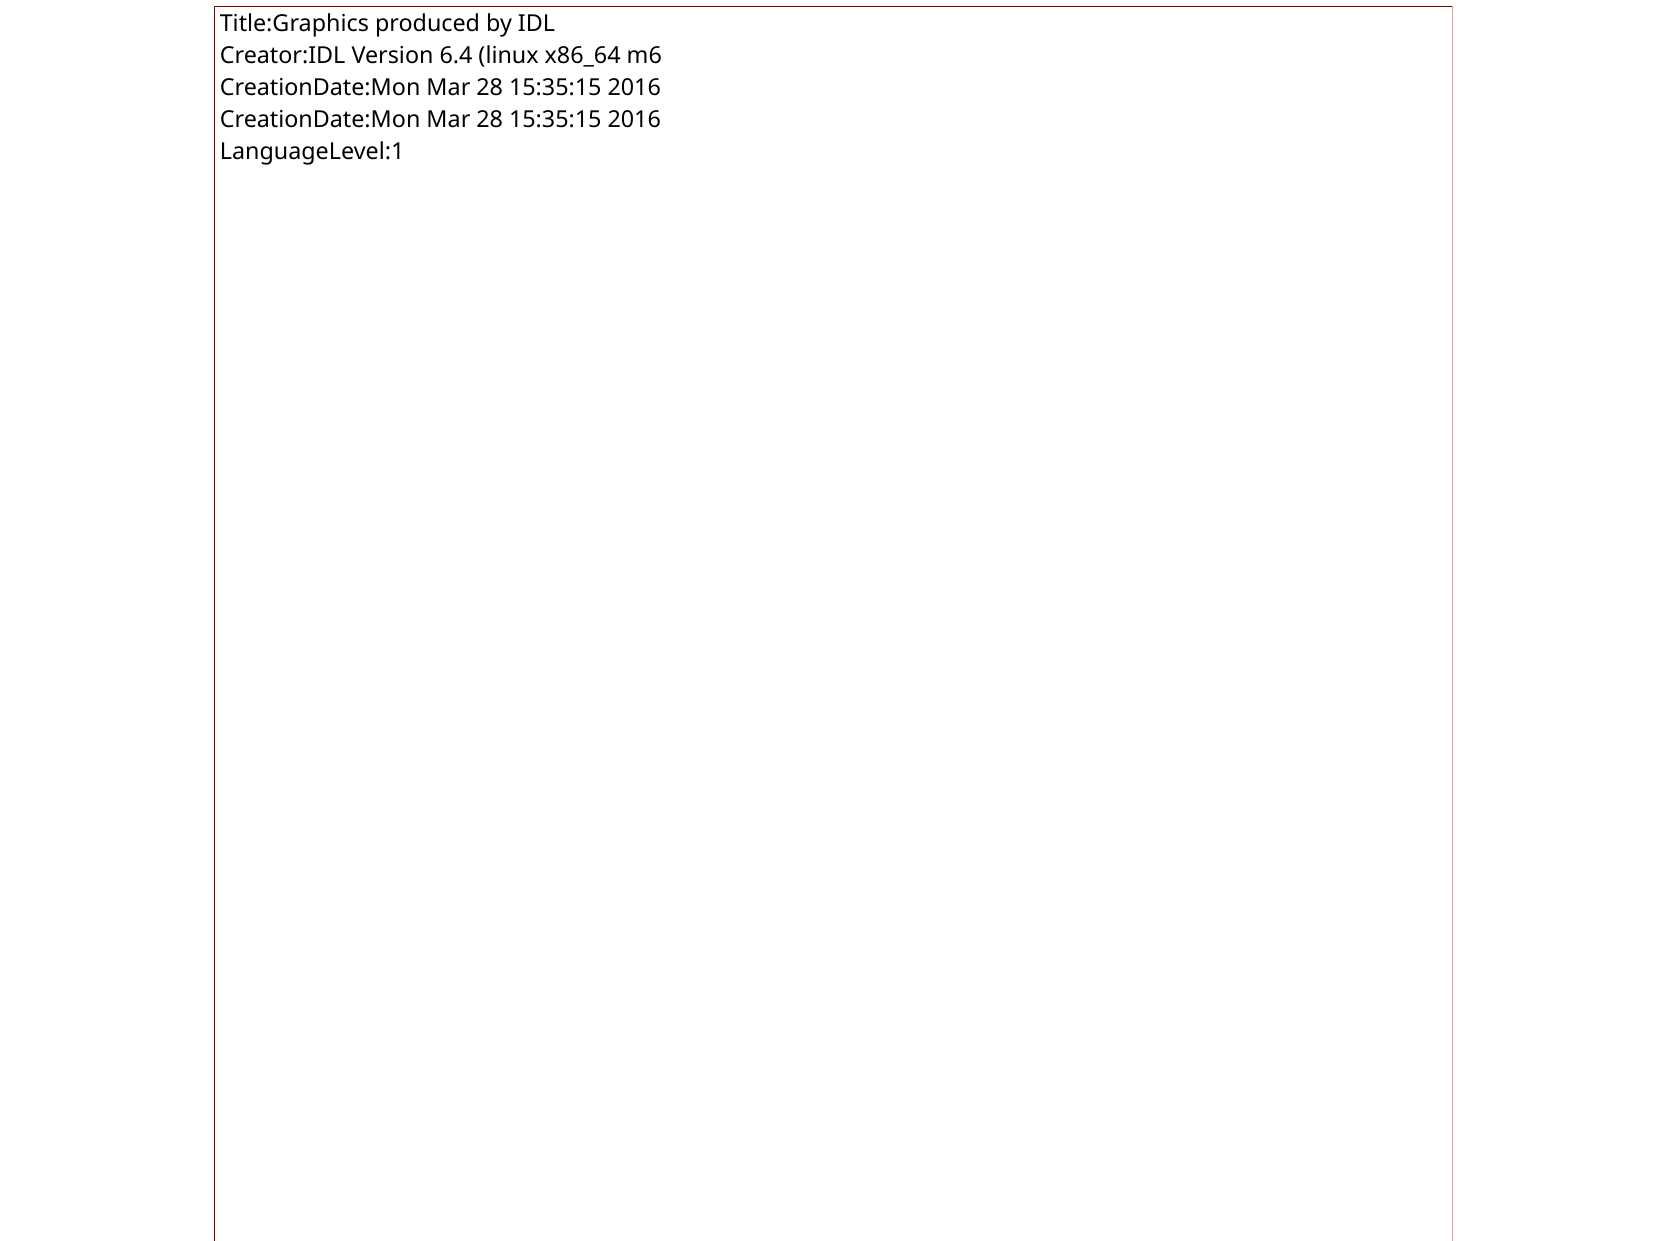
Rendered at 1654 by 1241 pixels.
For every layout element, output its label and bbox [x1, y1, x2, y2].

picture [212, 4, 1453, 1241]
